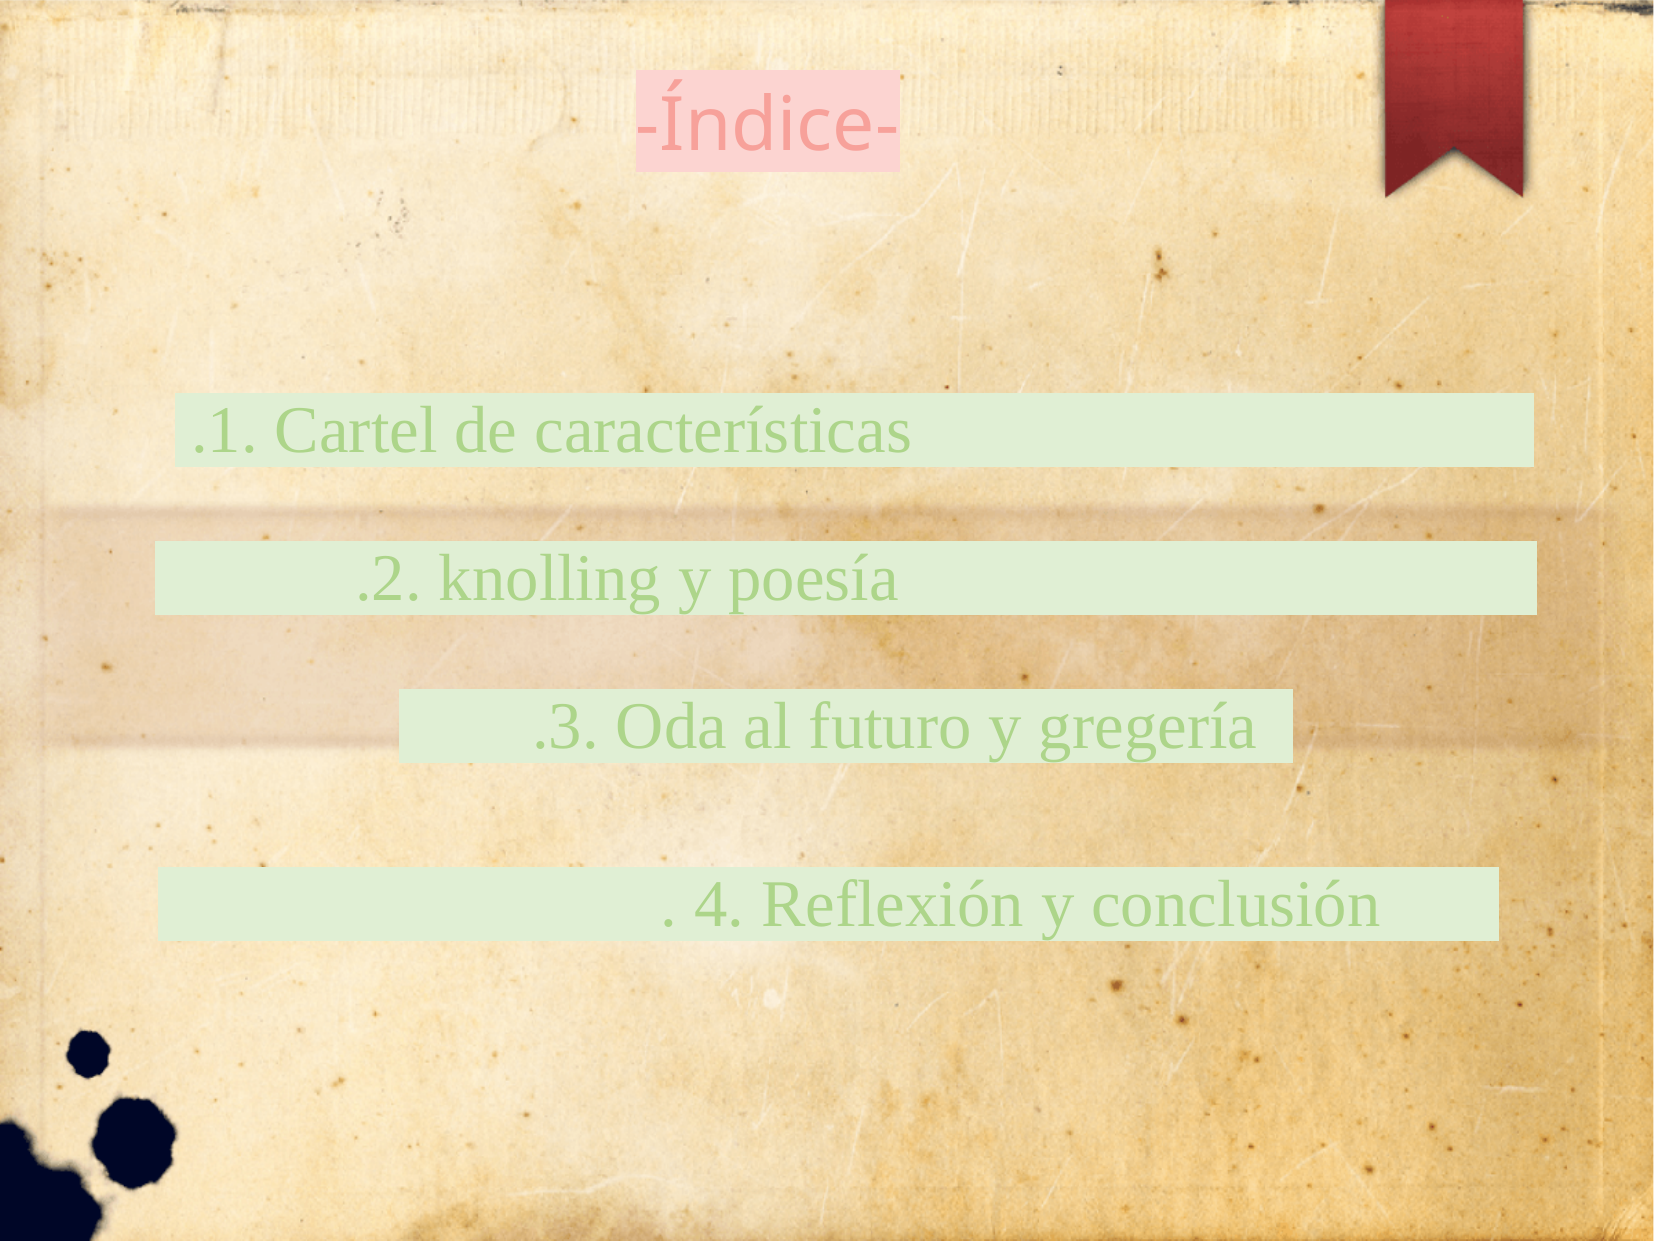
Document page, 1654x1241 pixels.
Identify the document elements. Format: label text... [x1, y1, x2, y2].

title -Índice- [23, 17, 1512, 225]
picture [0, 0, 1654, 1241]
list .1. Cartel de características .2. knolling y poesía .3. Oda al futuro y gregería . 4. Reflexión y conclusión [82, 318, 1538, 1158]
